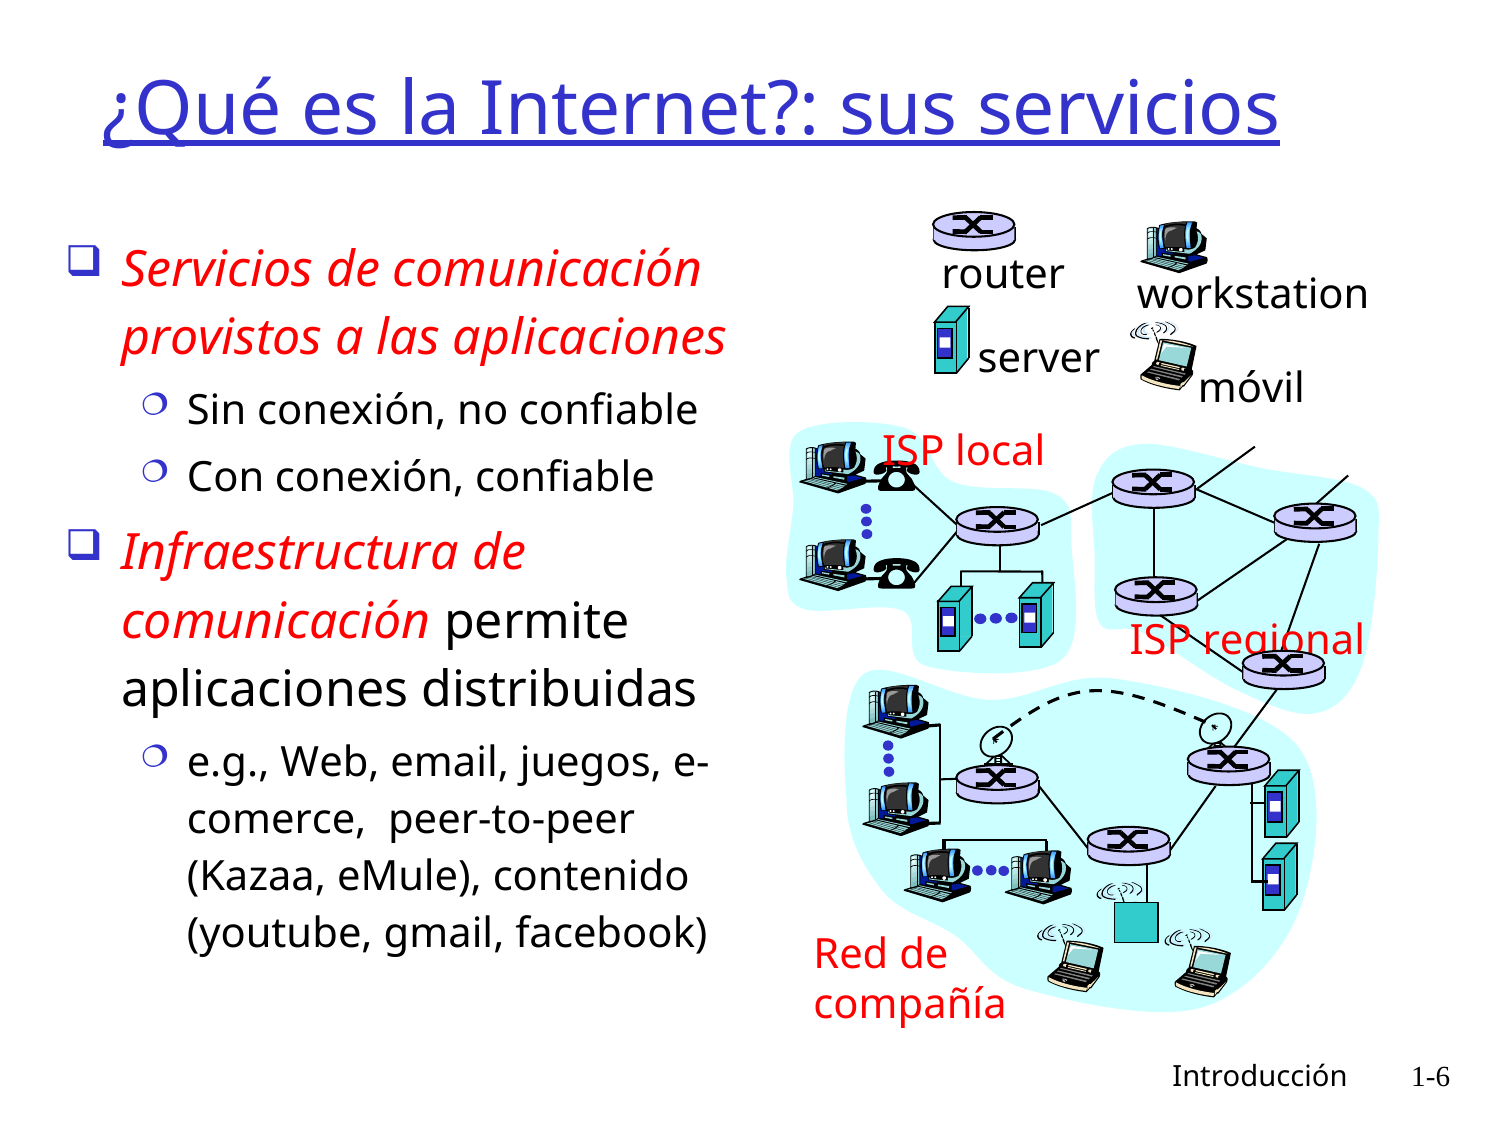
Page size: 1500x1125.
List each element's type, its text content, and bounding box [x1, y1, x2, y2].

title ¿Qué es la Internet?: sus servicios [87, 16, 1463, 196]
picture [1140, 220, 1209, 259]
picture [1164, 927, 1231, 998]
picture [979, 725, 1014, 766]
text_box Red de compañía [798, 919, 1022, 1036]
text_box server [962, 322, 1116, 389]
picture [1198, 712, 1233, 750]
picture [862, 684, 931, 739]
picture [1004, 849, 1073, 905]
picture [862, 781, 931, 837]
picture [1148, 880, 1159, 902]
text_box workstation [1122, 259, 1385, 326]
text_box [844, 669, 1317, 1013]
text_box Introducción [887, 1050, 1362, 1125]
picture [799, 441, 868, 494]
picture [873, 482, 917, 491]
text_box [785, 422, 1077, 674]
text_box [934, 306, 969, 374]
text_box [1203, 650, 1360, 714]
text_box móvil [1183, 353, 1320, 419]
picture [1129, 326, 1197, 391]
text_box 1-<number> [1362, 1050, 1466, 1125]
text_box ISP local [867, 416, 1061, 482]
text_box ISP regional [1114, 605, 1381, 671]
picture [913, 482, 920, 488]
picture [873, 558, 920, 589]
picture [1037, 880, 1146, 993]
picture [903, 848, 973, 903]
text_box [1091, 443, 1379, 630]
text_box router [926, 238, 1081, 305]
list Servicios de comunicación provistos a las aplicaciones Sin conexión, no confiable Con conexión, confiable Infraestructura de comunicación permite aplicaciones distribuidas e.g., Web, email, juegos, e-comerce, peer-to-peer (Kazaa, eMule), contenido (youtube, gmail, facebook) [50, 224, 775, 988]
text_box [933, 212, 1015, 238]
picture [799, 538, 868, 592]
